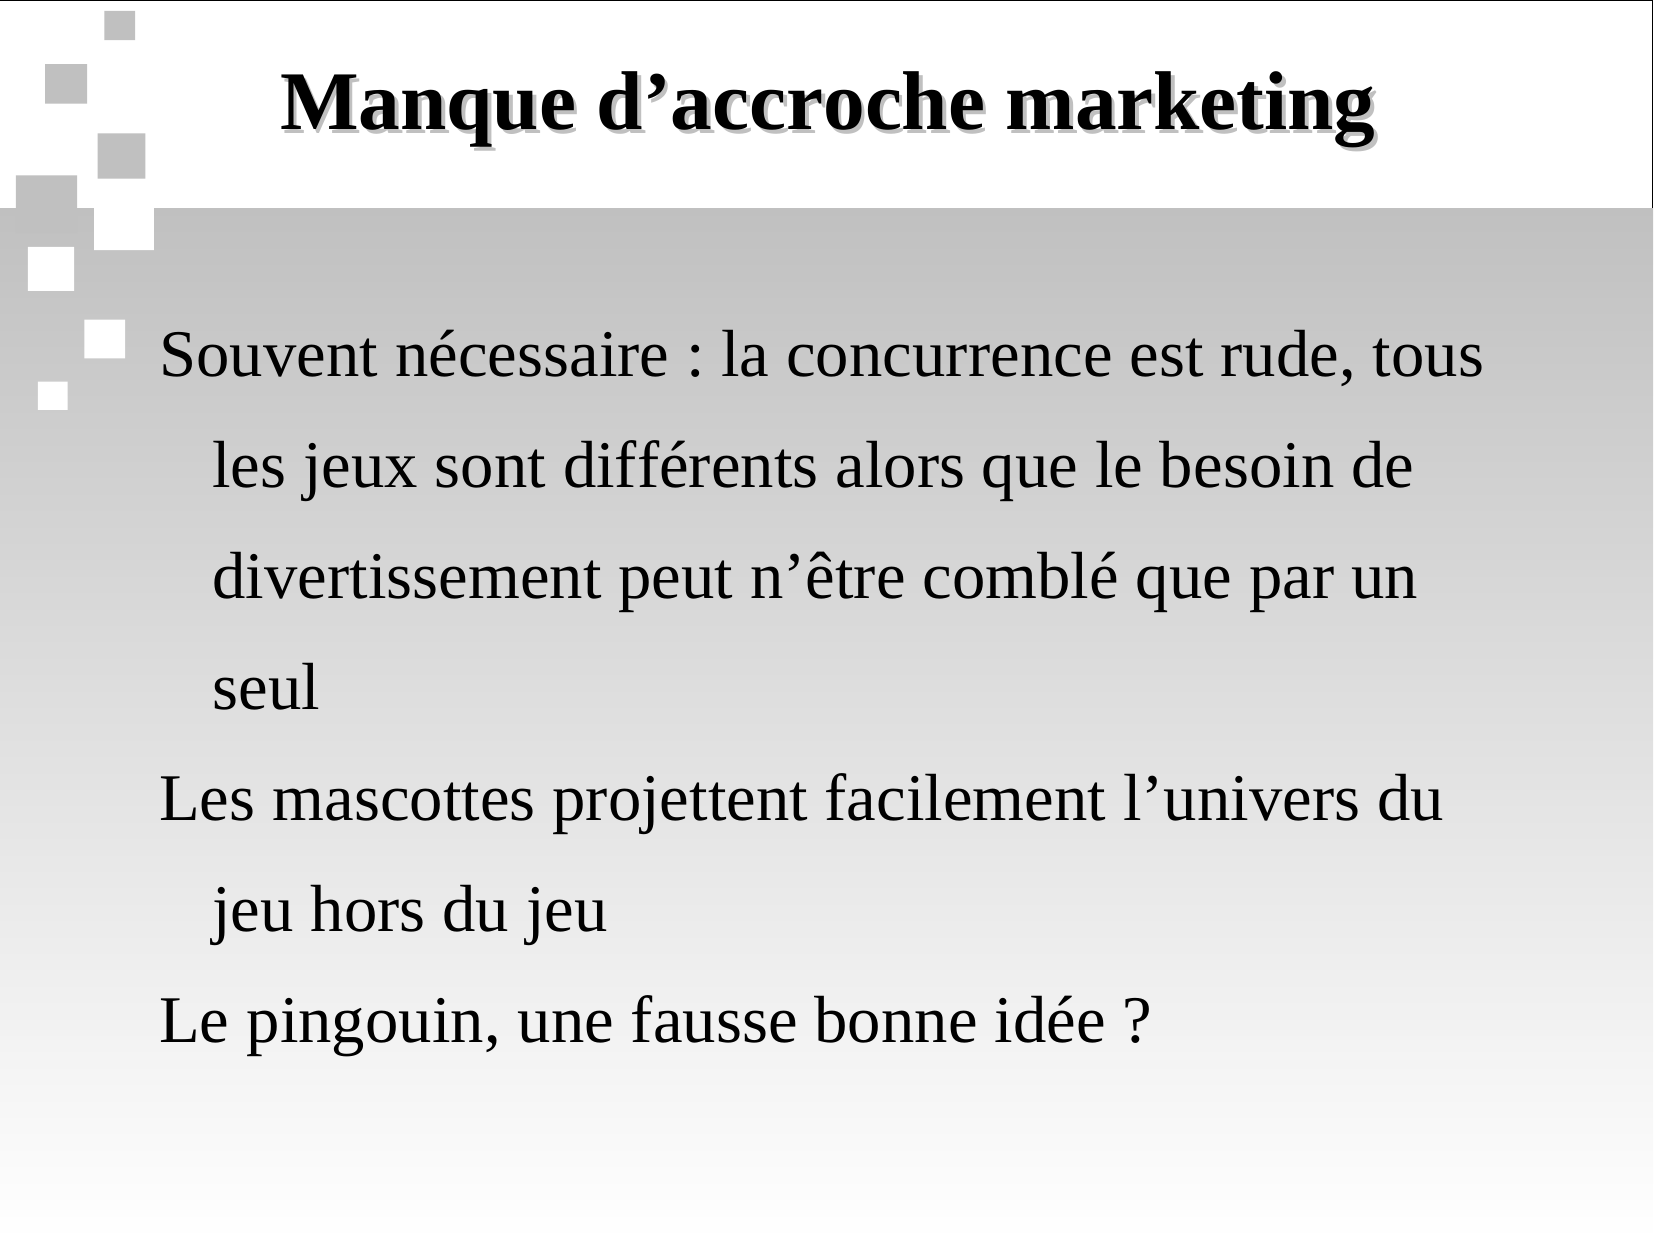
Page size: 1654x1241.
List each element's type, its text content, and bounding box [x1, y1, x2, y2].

title Manque d’accroche marketing [90, 0, 1567, 204]
list Souvent nécessaire : la concurrence est rude, tous les jeux sont différents alors que le besoin de divertissement peut n’être comblé que par un seul Les mascottes projettent facilement l’univers du jeu hors du jeu Le pingouin, une fausse bonne idée ? [141, 279, 1532, 1183]
